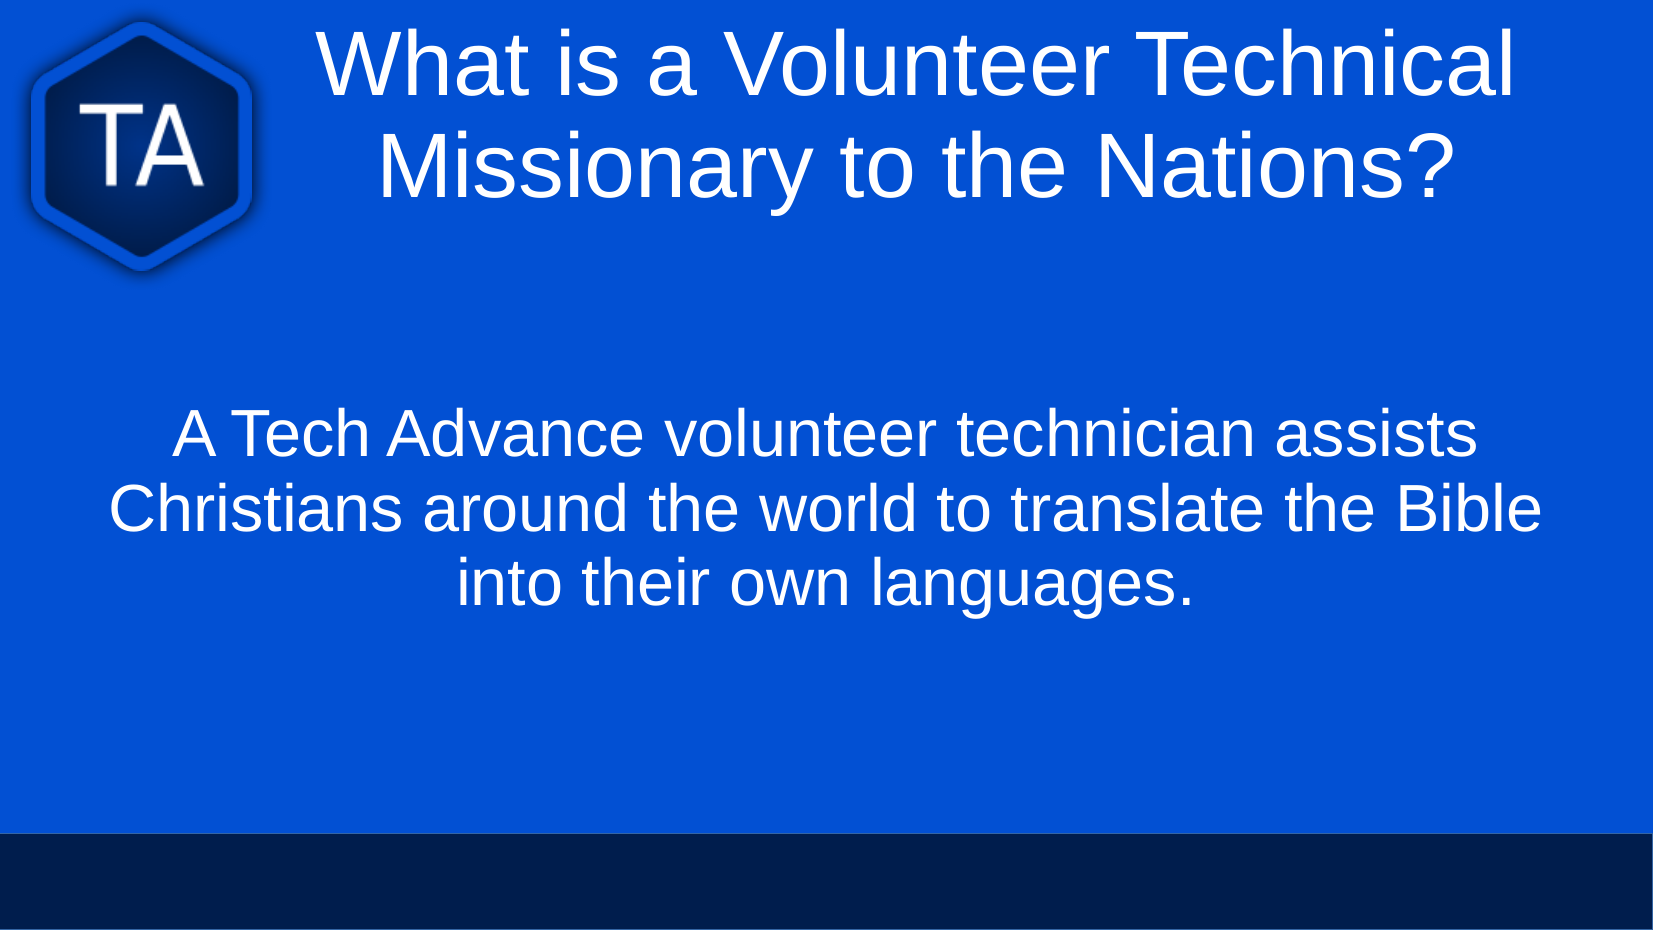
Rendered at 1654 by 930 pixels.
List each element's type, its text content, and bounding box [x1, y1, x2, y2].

list A Tech Advance volunteer technician assists Christians around the world to translate the Bible into their own languages. [82, 258, 1571, 757]
title What is a Volunteer Technical Missionary to the Nations? [263, 12, 1571, 218]
picture [31, 22, 252, 271]
